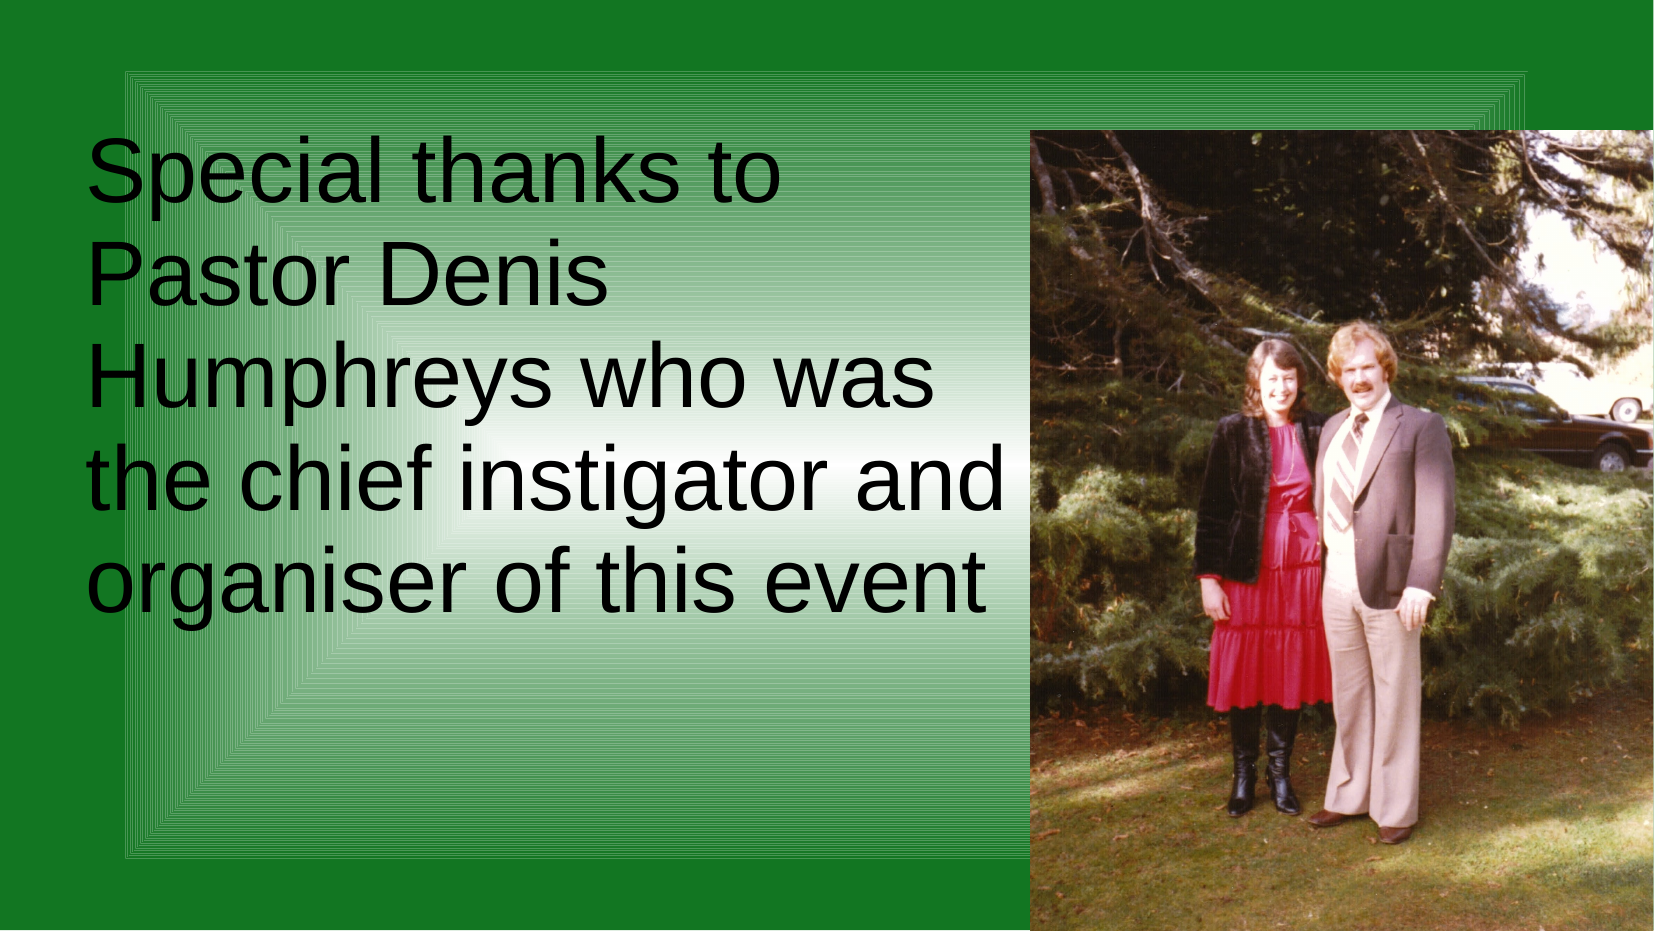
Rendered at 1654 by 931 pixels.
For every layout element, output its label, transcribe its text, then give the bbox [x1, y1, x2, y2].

picture [1030, 130, 1654, 931]
text_box Special thanks to Pastor Denis Humphreys who was the chief instigator and organiser of this event [71, 112, 1051, 826]
